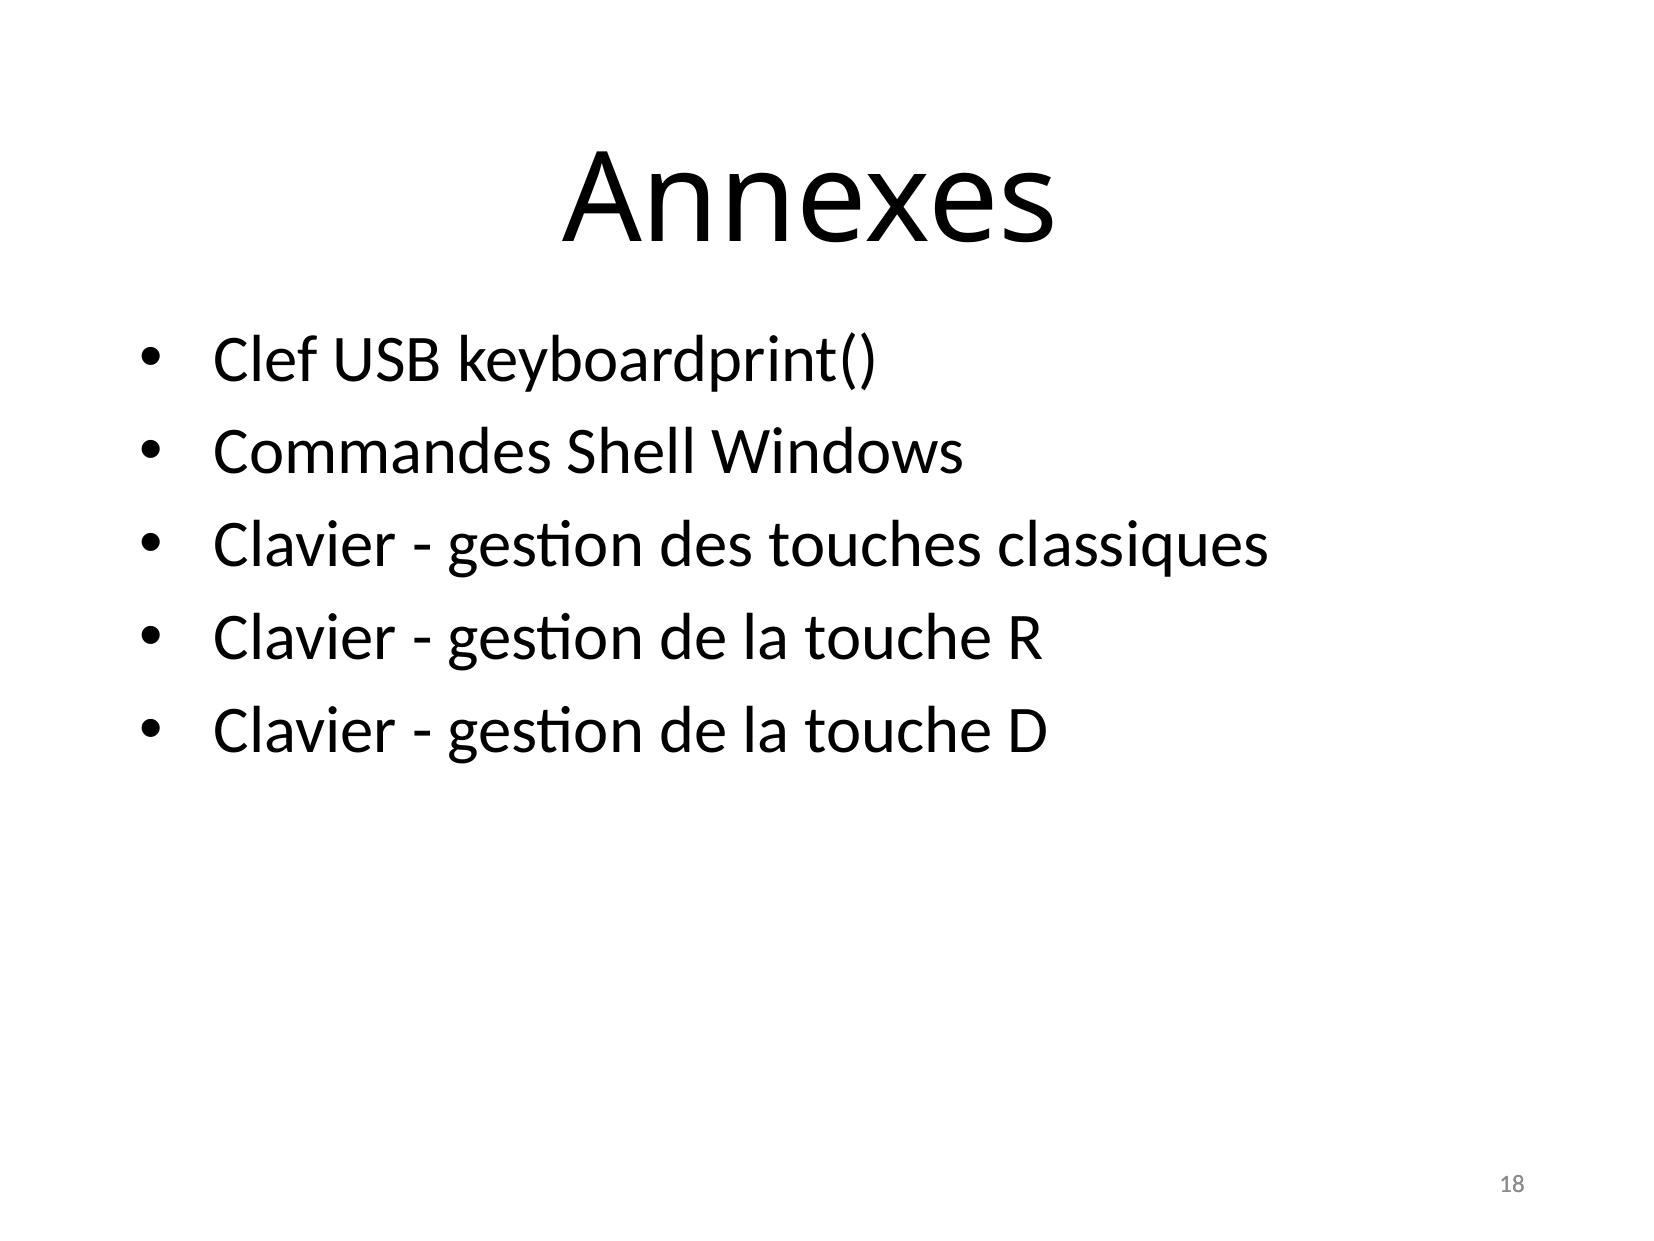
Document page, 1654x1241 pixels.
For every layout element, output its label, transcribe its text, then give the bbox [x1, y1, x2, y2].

slide_number <numéro> [1167, 1149, 1540, 1216]
title Annexes [206, 57, 1447, 276]
subtitle Clef USB keyboardprint() Commandes Shell Windows Clavier - gestion des touches classiques Clavier - gestion de la touche R Clavier - gestion de la touche D [124, 315, 1583, 1161]
